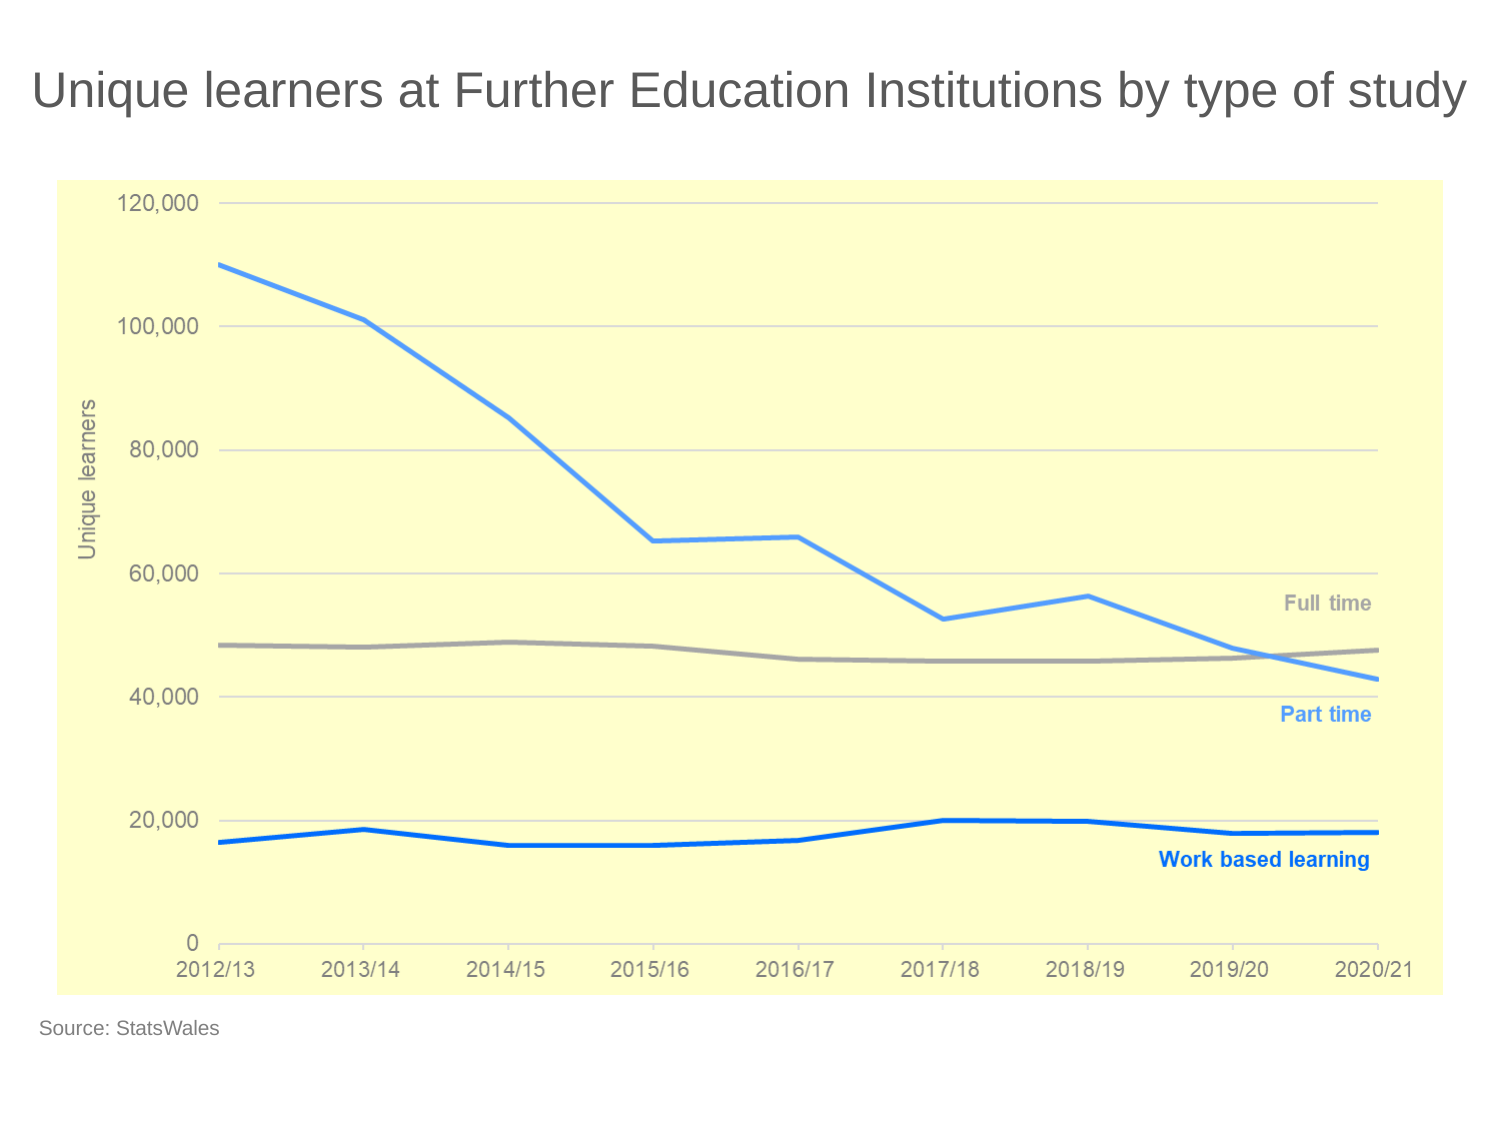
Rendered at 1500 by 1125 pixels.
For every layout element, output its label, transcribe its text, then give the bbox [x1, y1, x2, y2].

picture [57, 180, 1443, 995]
text_box Source: StatsWales [23, 1007, 1500, 1048]
title Unique learners at Further Education Institutions by type of study [0, 1, 1500, 173]
